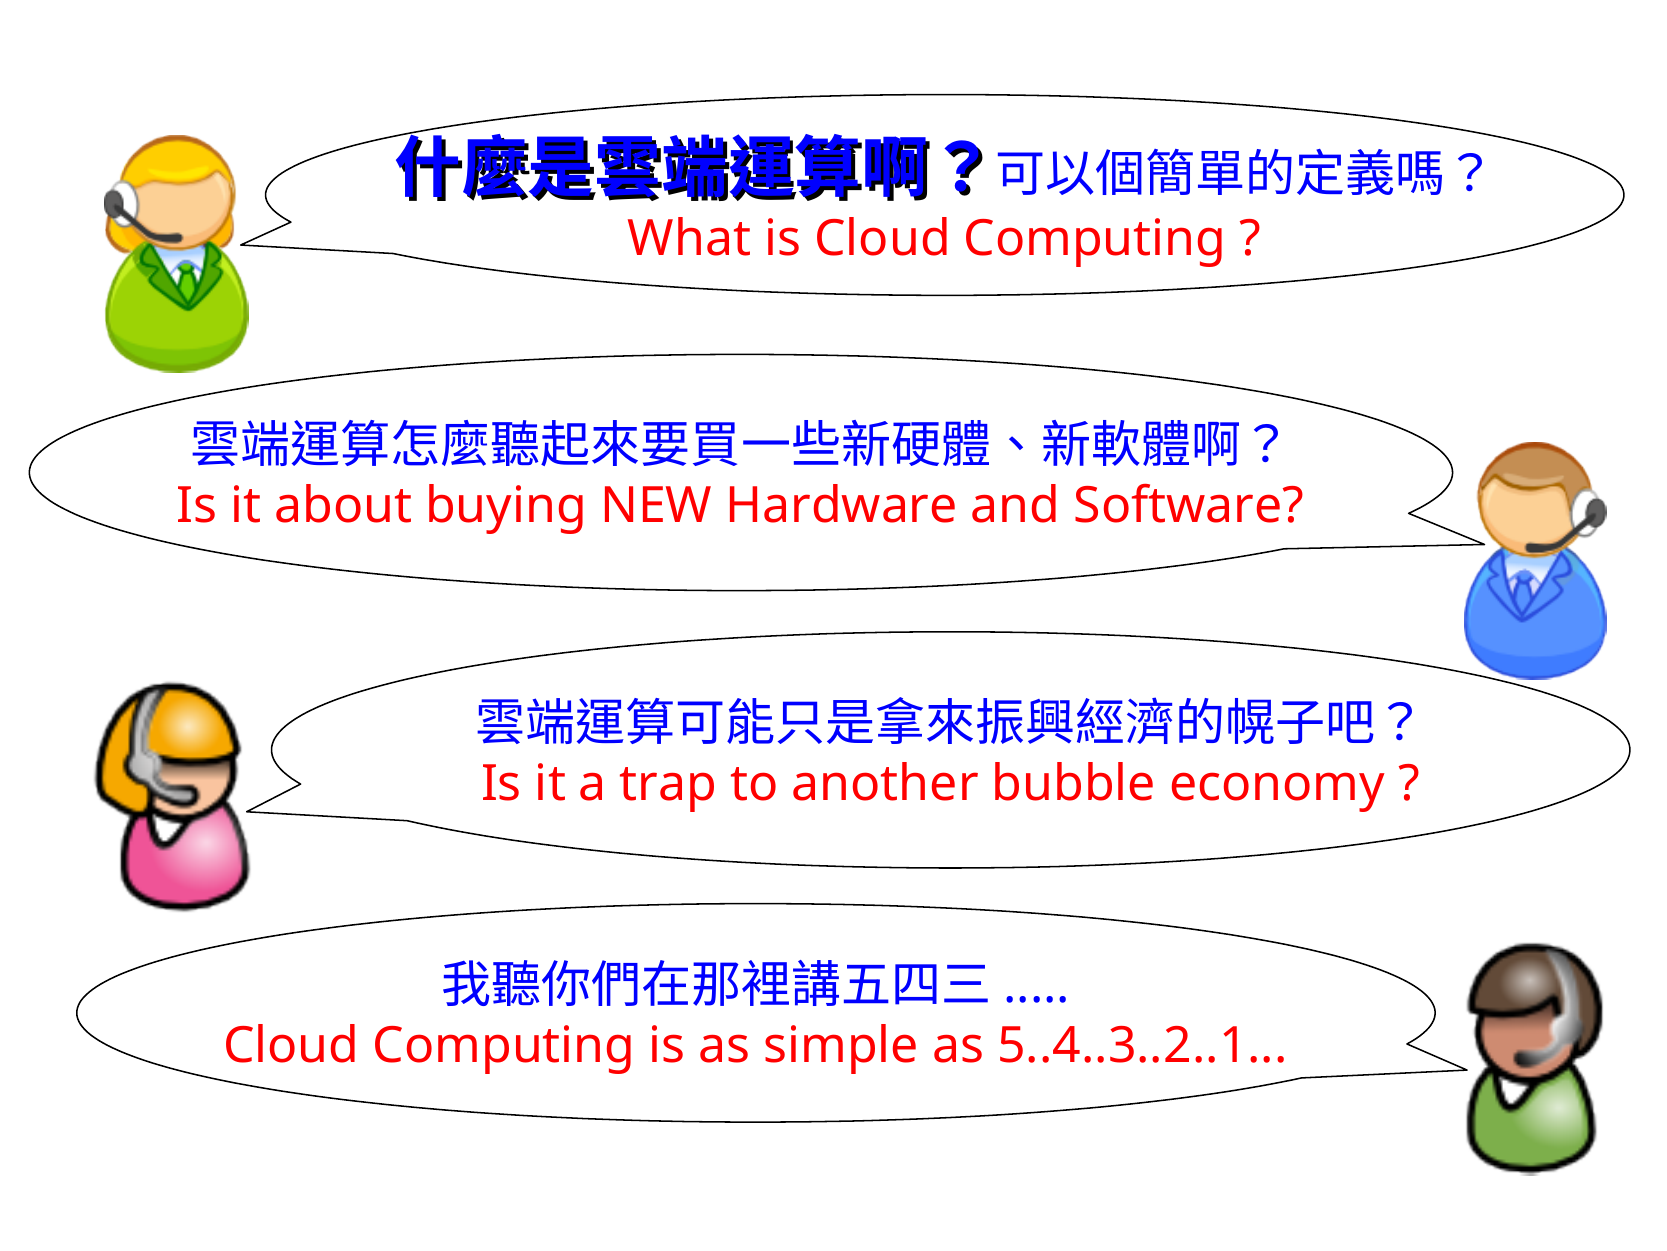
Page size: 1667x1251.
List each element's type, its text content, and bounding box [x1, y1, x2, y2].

picture [104, 135, 249, 373]
picture [1464, 442, 1607, 680]
text_box 什麼是雲端運算啊？可以個簡單的定義嗎？ What is Cloud Computing ? [240, 94, 1624, 296]
text_box 我聽你們在那裡講五四三..... Cloud Computing is as simple as 5..4..3..2..1... [76, 903, 1468, 1123]
picture [1417, 938, 1654, 1176]
text_box 雲端運算可能只是拿來振興經濟的幌子吧？ Is it a trap to another bubble economy ? [246, 631, 1630, 868]
picture [59, 679, 296, 916]
text_box 雲端運算怎麼聽起來要買一些新硬體、新軟體啊？ Is it about buying NEW Hardware and Software? [29, 354, 1485, 591]
